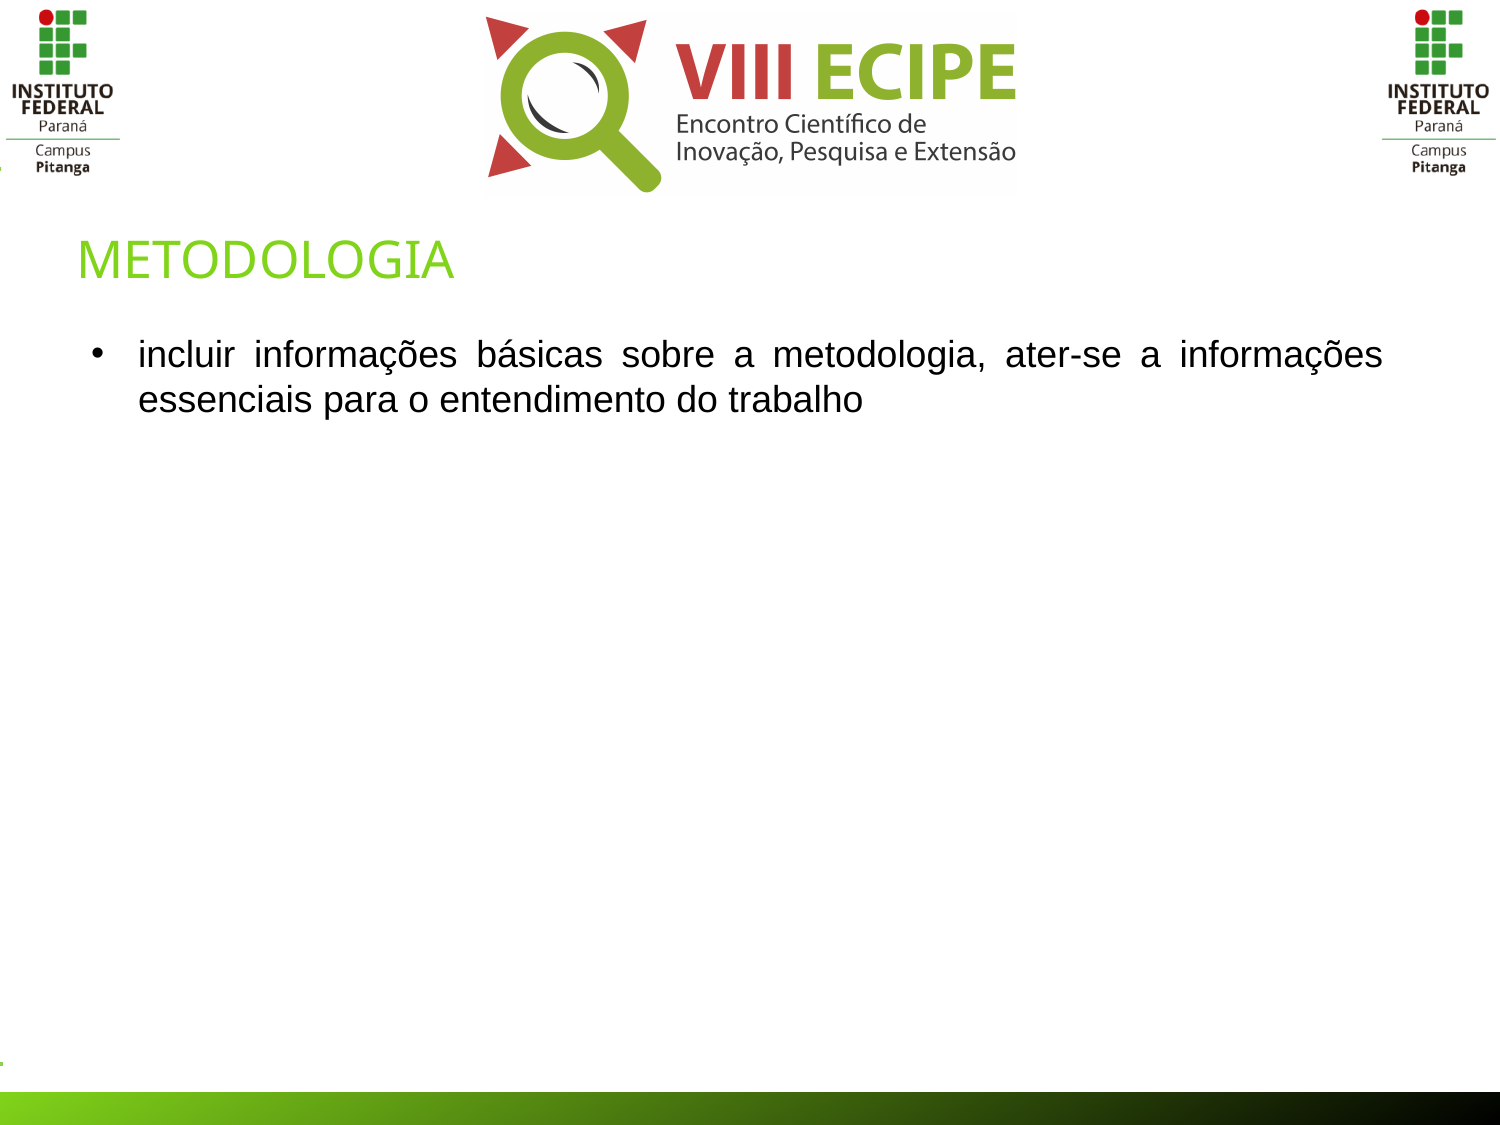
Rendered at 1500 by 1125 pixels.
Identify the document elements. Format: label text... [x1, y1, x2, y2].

picture [1381, 7, 1497, 178]
picture [484, 11, 1017, 198]
text_box incluir informações básicas sobre a metodologia, ater-se a informações essenciais para o entendimento do trabalho [76, 322, 1399, 428]
picture [5, 7, 121, 178]
text_box [0, 1092, 1500, 1125]
title METODOLOGIA [76, 199, 548, 323]
